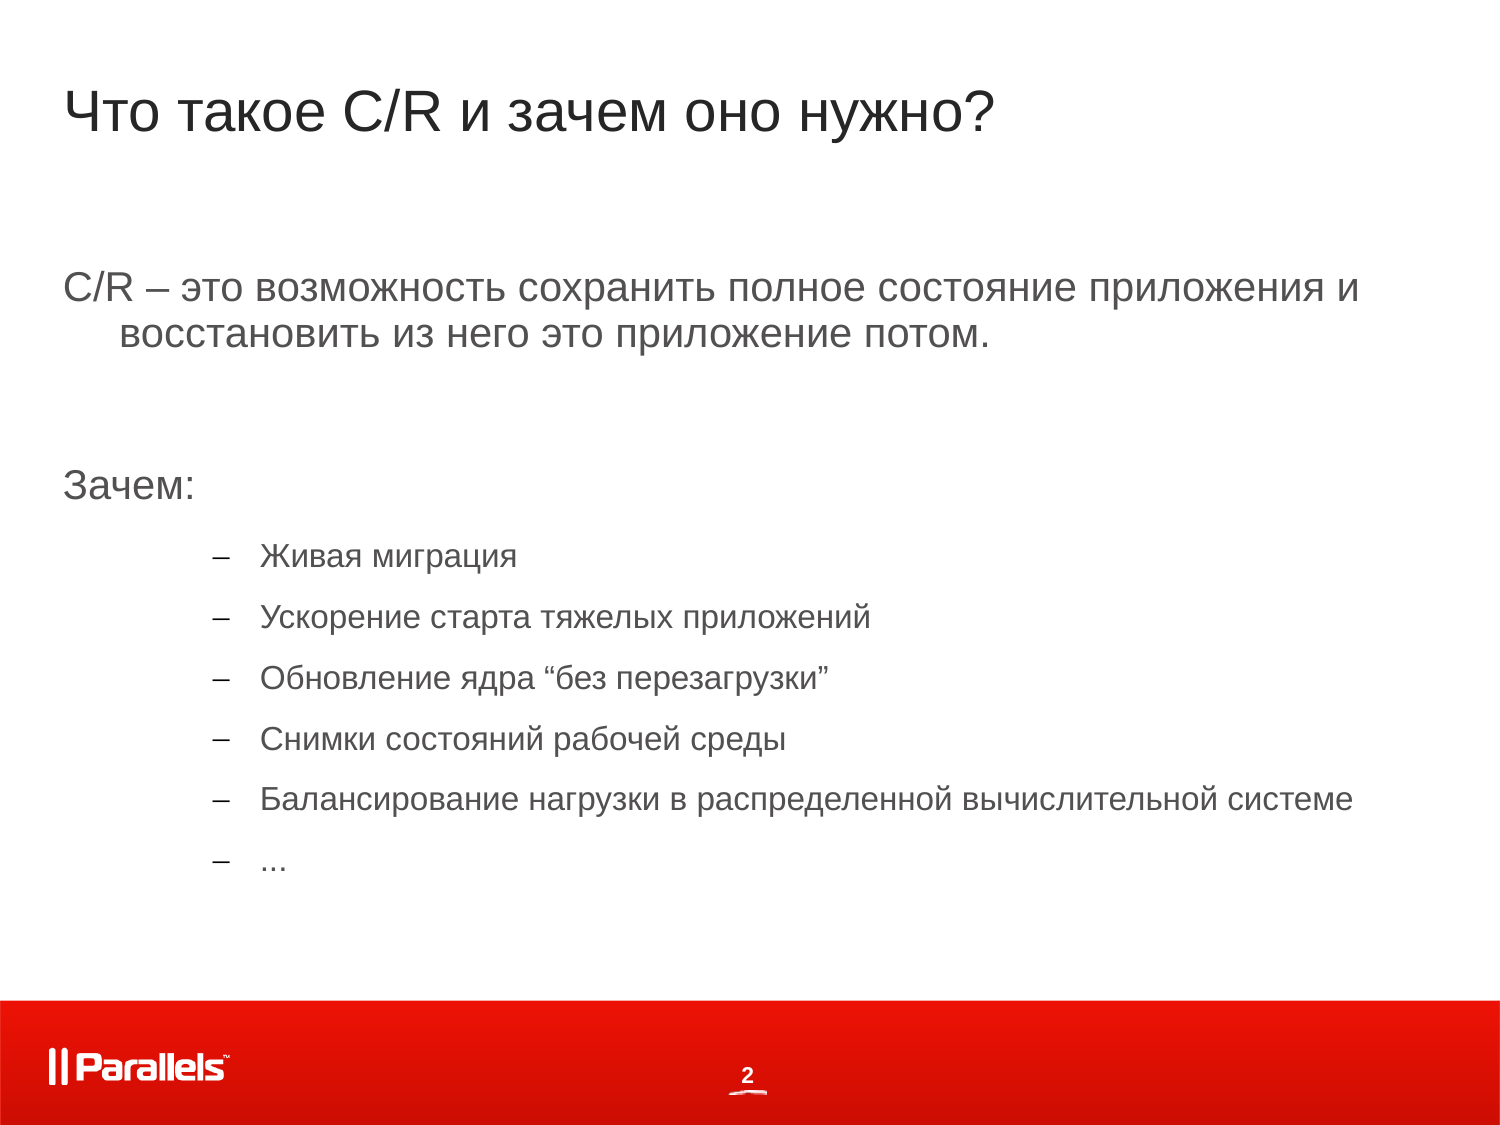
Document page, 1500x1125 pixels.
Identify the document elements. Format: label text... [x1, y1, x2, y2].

picture [727, 1090, 767, 1095]
picture [49, 1046, 230, 1085]
title Что такое C/R и зачем оно нужно? [48, 10, 1454, 214]
list C/R – это возможность сохранить полное состояние приложения и восстановить из него это приложение потом. Зачем: Живая миграция Ускорение старта тяжелых приложений Обновление ядра “без перезагрузки” Снимки состояний рабочей среды Балансирование нагрузки в распределенной вычислительной системе ... [47, 256, 1452, 1000]
